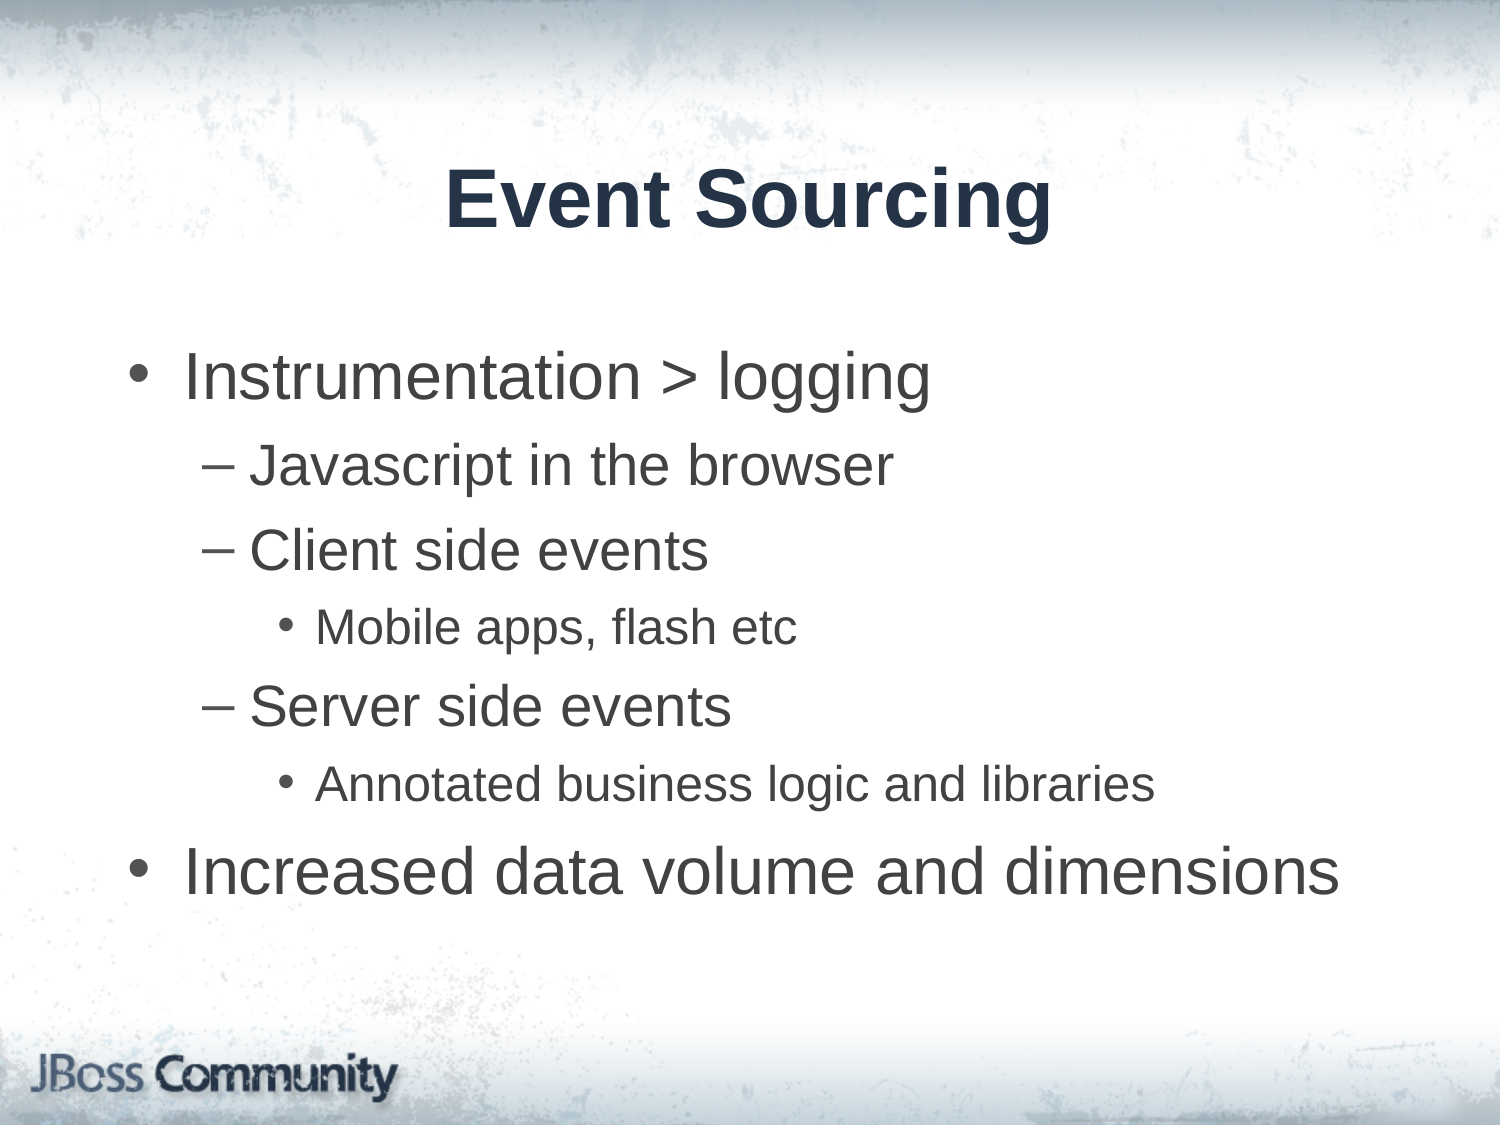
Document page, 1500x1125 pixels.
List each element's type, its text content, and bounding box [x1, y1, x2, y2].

list Instrumentation > logging Javascript in the browser Client side events Mobile apps, flash etc Server side events Annotated business logic and libraries Increased data volume and dimensions [112, 324, 1388, 993]
picture [0, 0, 1500, 1125]
title Event Sourcing [112, 76, 1388, 312]
